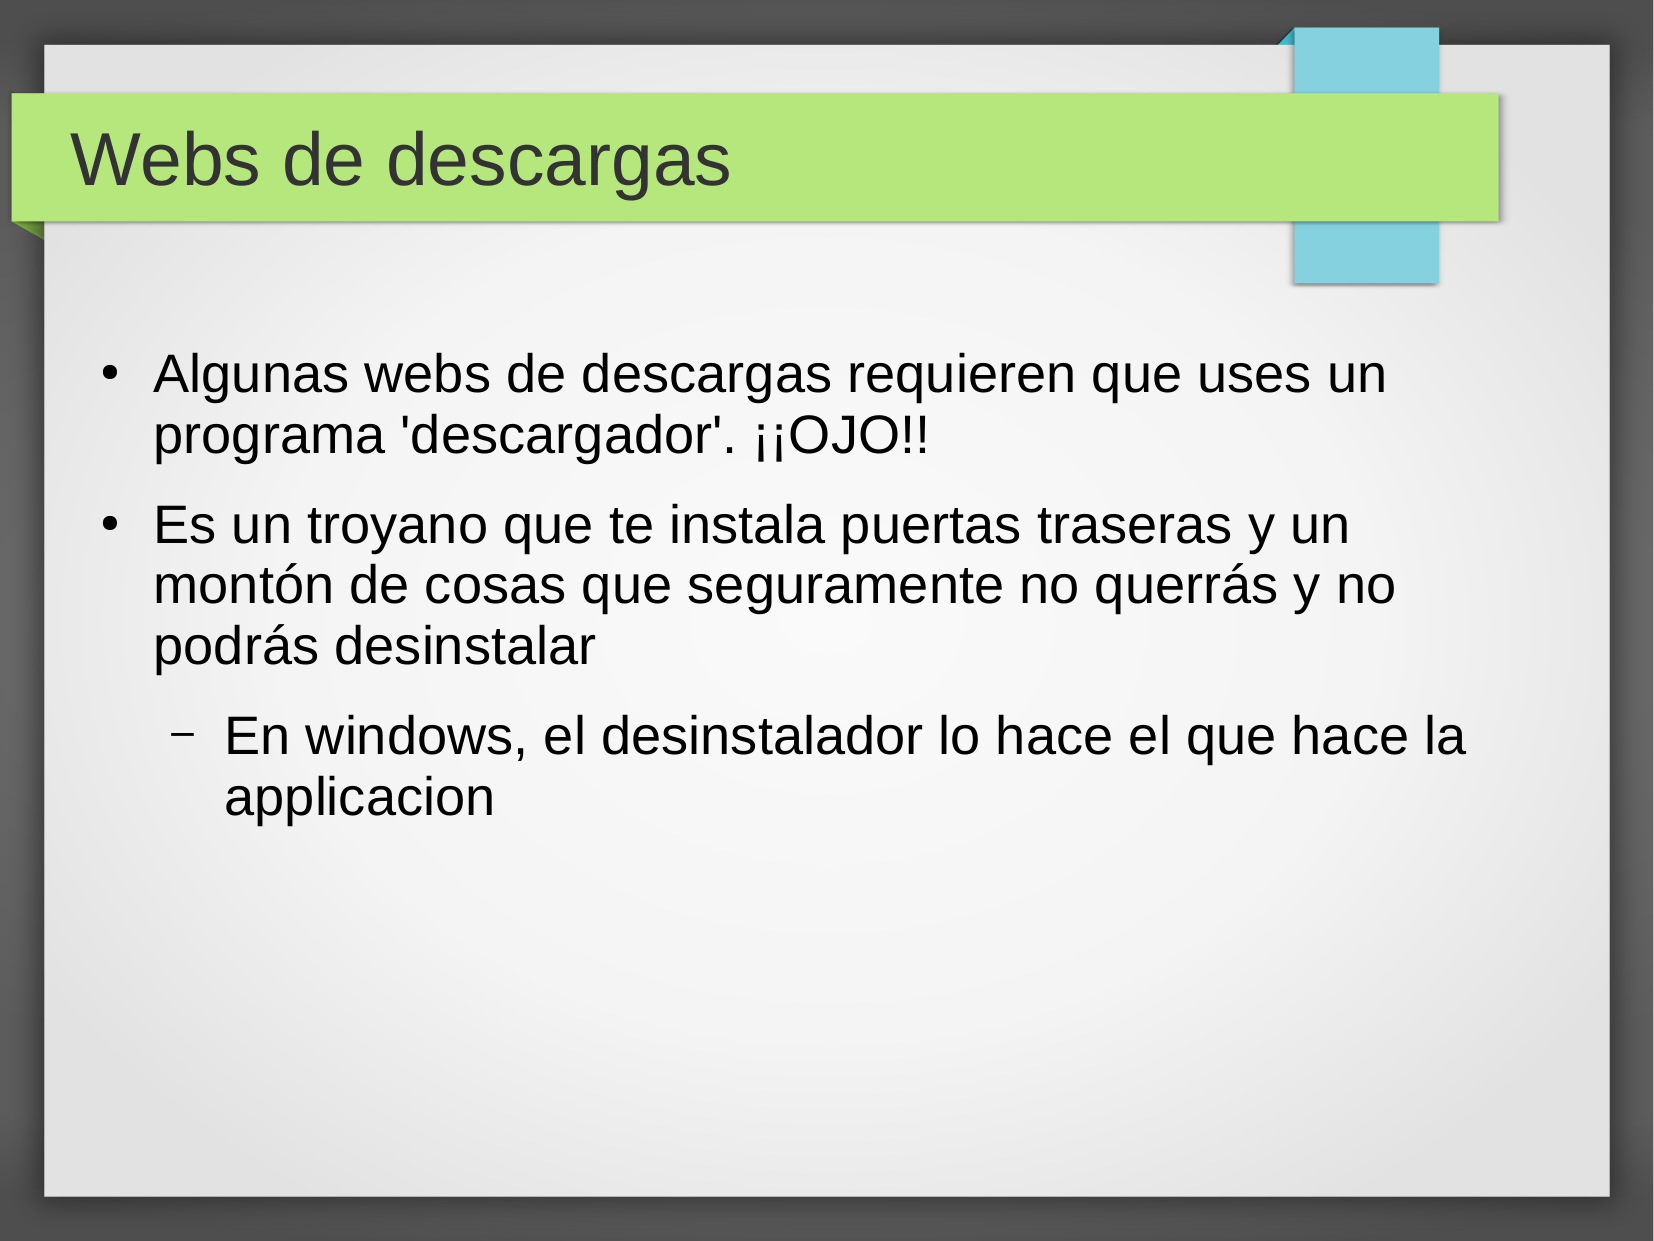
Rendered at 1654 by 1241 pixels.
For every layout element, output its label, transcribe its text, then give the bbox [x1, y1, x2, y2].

title Webs de descargas [70, 106, 1229, 213]
picture [0, 0, 1654, 1241]
list Algunas webs de descargas requieren que uses un programa 'descargador'. ¡¡OJO!! Es un troyano que te instala puertas traseras y un montón de cosas que seguramente no querrás y no podrás desinstalar En windows, el desinstalador lo hace el que hace la applicacion [82, 343, 1538, 1063]
